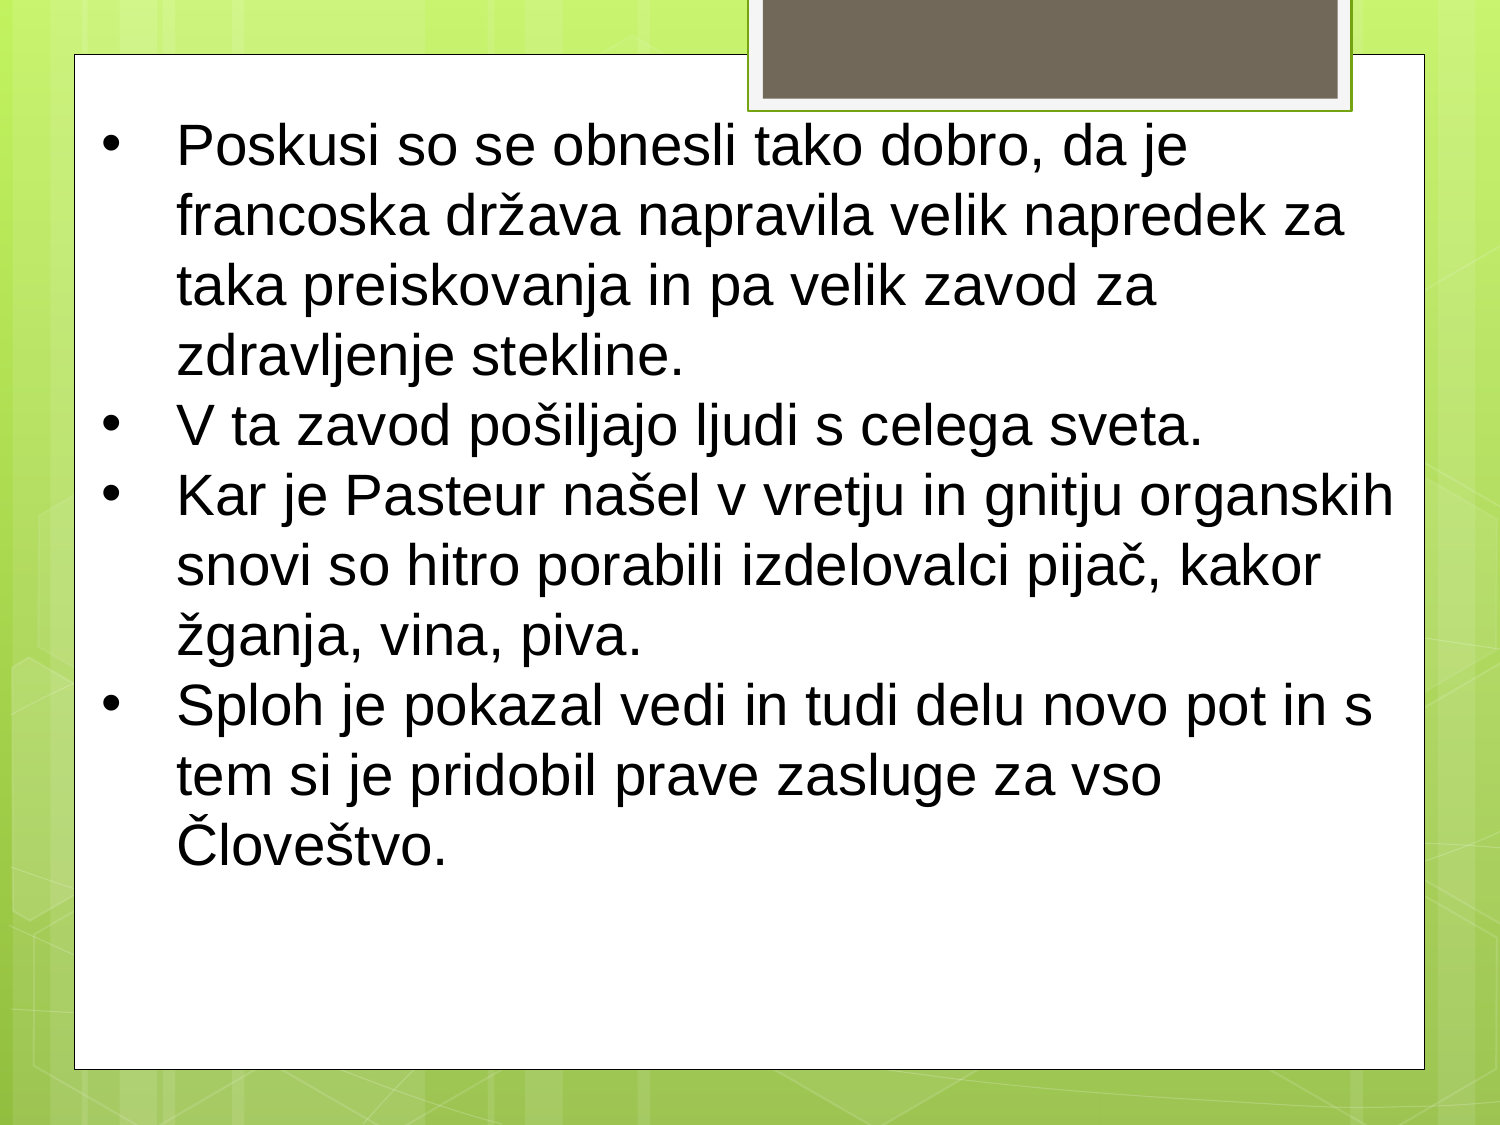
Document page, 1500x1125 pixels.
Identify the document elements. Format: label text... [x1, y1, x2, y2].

text_box Poskusi so se obnesli tako dobro, da je francoska država napravila velik napredek za taka preisko­vanja in pa velik zavod za zdravljenje stekline. V ta zavod pošiljajo ljudi s celega sveta. Kar je Pasteur našel v vretju in gnitju or­ganskih snovi so hitro porabili izdelovalci pijač, kakor žganja, vina, piva. Sploh je pokazal vedi in tudi delu novo pot in s tem si je pridobil prave zasluge za vso Človeštvo. [86, 99, 1425, 885]
